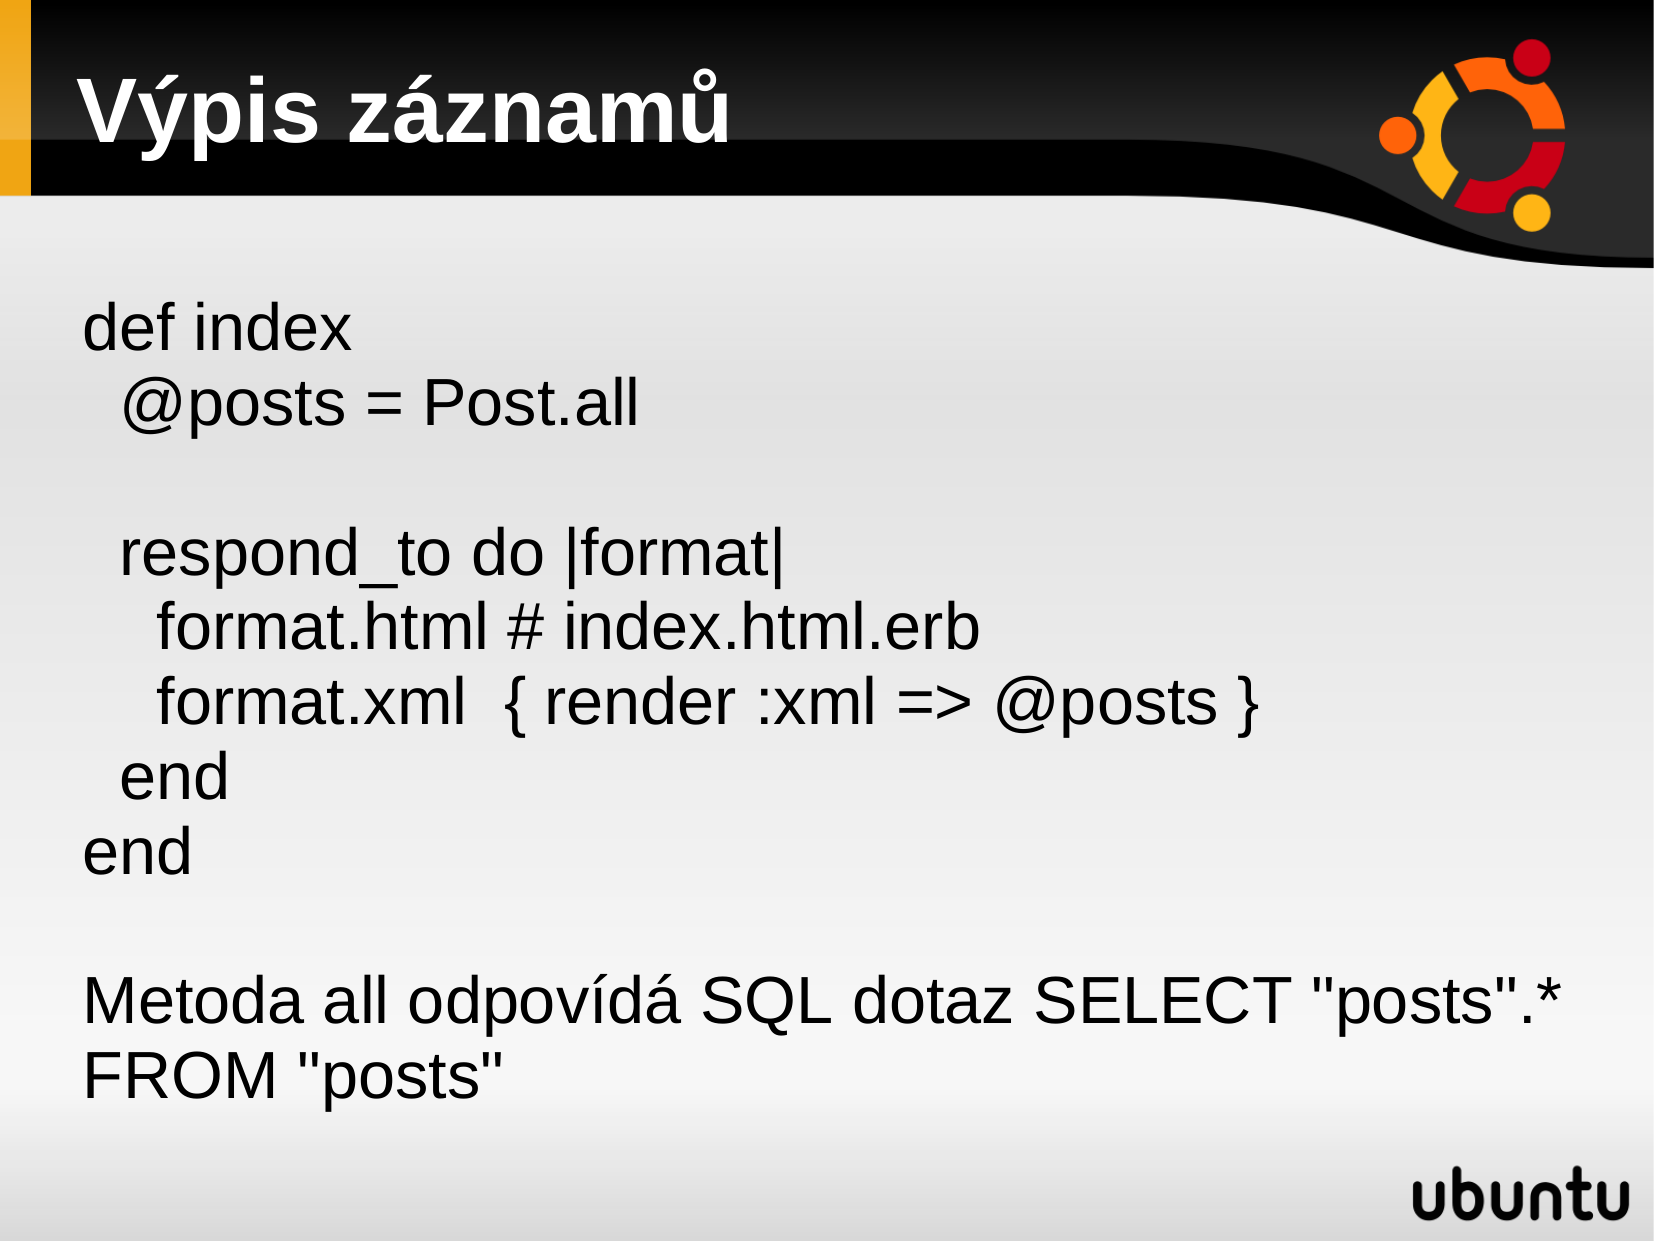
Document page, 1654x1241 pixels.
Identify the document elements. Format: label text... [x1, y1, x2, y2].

picture [0, 0, 1654, 1241]
list def index @posts = Post.all respond_to do |format| format.html # index.html.erb format.xml { render :xml => @posts } end end Metoda all odpovídá SQL dotaz SELECT "posts".* FROM "posts" [82, 290, 1571, 1113]
title Výpis záznamů [76, 14, 1565, 207]
